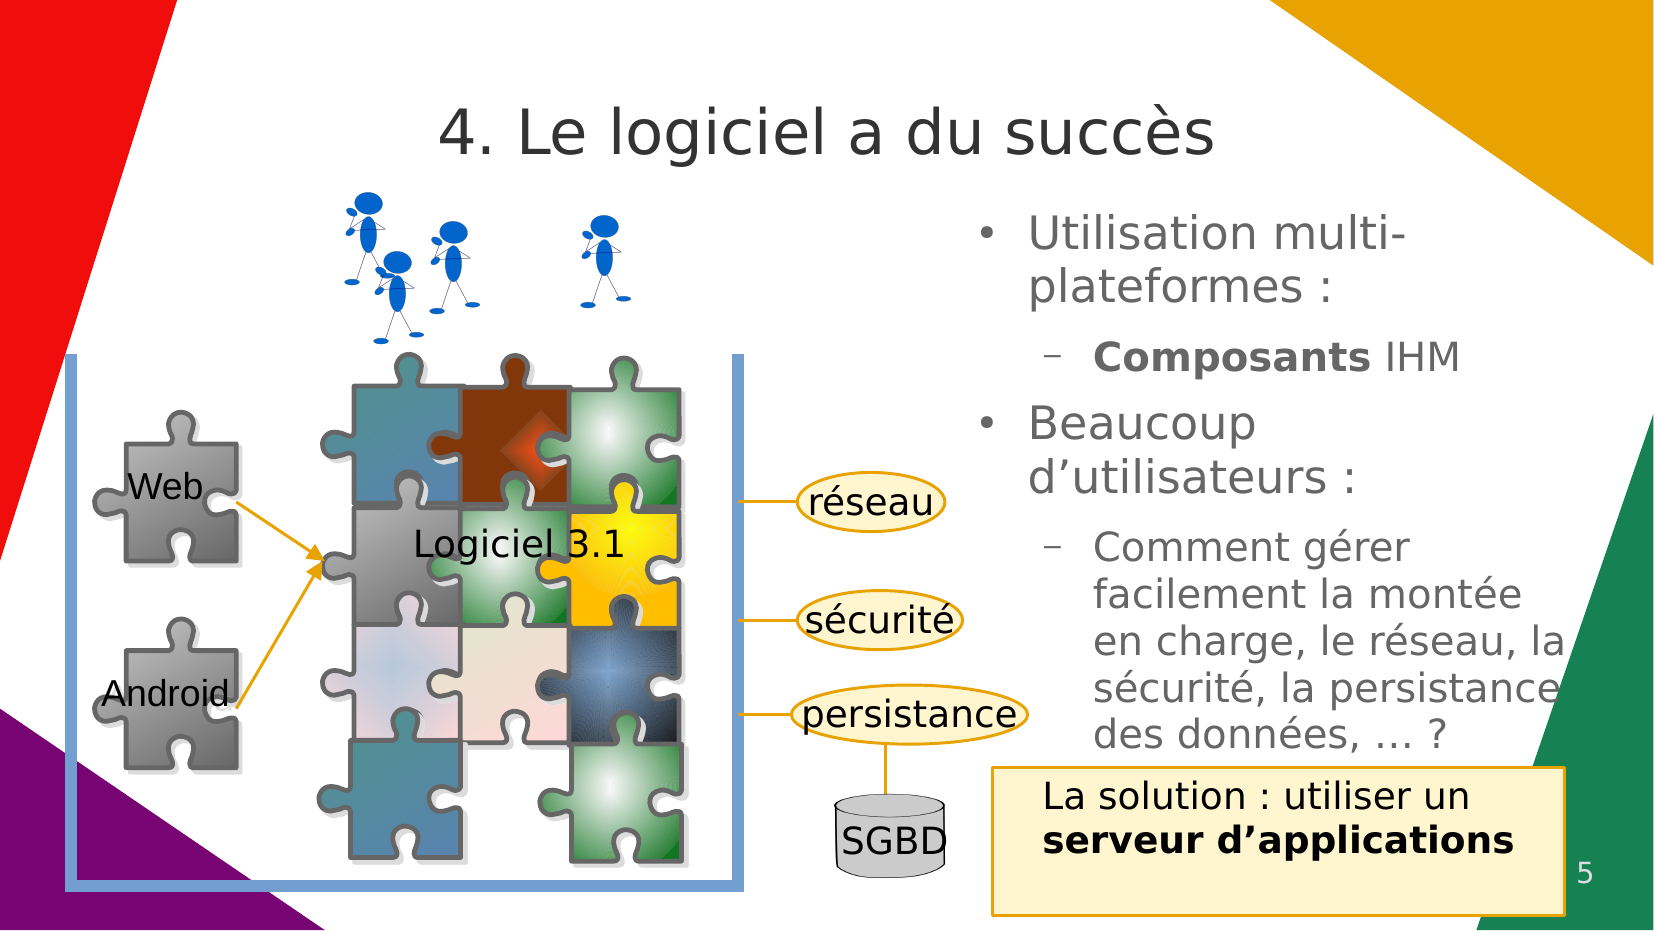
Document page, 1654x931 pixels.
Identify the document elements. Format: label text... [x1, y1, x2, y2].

text_box réseau [797, 472, 945, 532]
picture [564, 200, 650, 319]
list Utilisation multi-plateformes : Composants IHM Beaucoup d’utilisateurs : Comment gérer facilement la montée en charge, le réseau, la sécurité, la persistance des données, … ? [962, 206, 1583, 798]
text_box Logiciel 3.1 [398, 515, 642, 574]
text_box sécurité [797, 590, 963, 650]
picture [328, 177, 499, 355]
text_box [318, 354, 682, 862]
title 4. Le logiciel a du succès [118, 59, 1536, 207]
text_box Web [94, 412, 237, 562]
picture [820, 767, 969, 916]
text_box Android [94, 618, 237, 768]
text_box persistance [791, 685, 1028, 745]
text_box La solution : utiliser un serveur d’applications [992, 767, 1565, 916]
